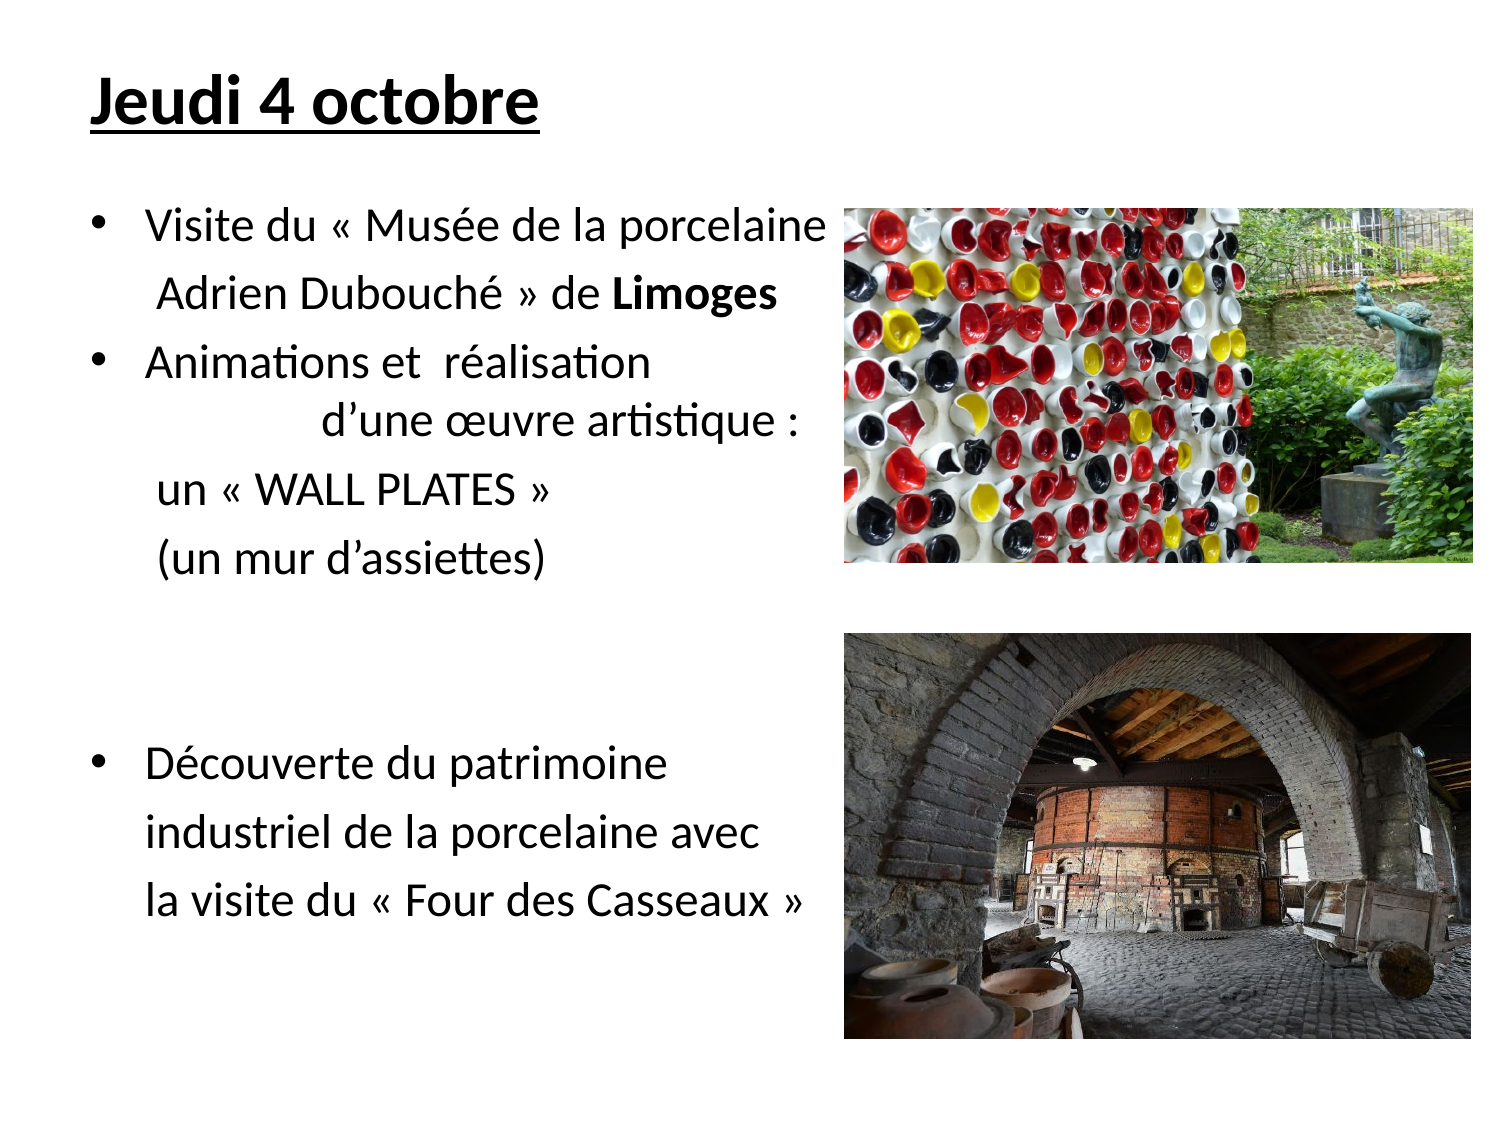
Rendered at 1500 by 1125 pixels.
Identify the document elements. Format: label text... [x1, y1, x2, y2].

title Jeudi 4 octobre [75, 45, 1425, 184]
list Visite du « Musée de la porcelaine Adrien Dubouché » de Limoges Animations et réalisation d’une œuvre artistique : un « WALL PLATES » (un mur d’assiettes) Découverte du patrimoine industriel de la porcelaine avec la visite du « Four des Casseaux » [75, 184, 1425, 1005]
picture [844, 633, 1471, 1039]
picture [844, 208, 1473, 563]
